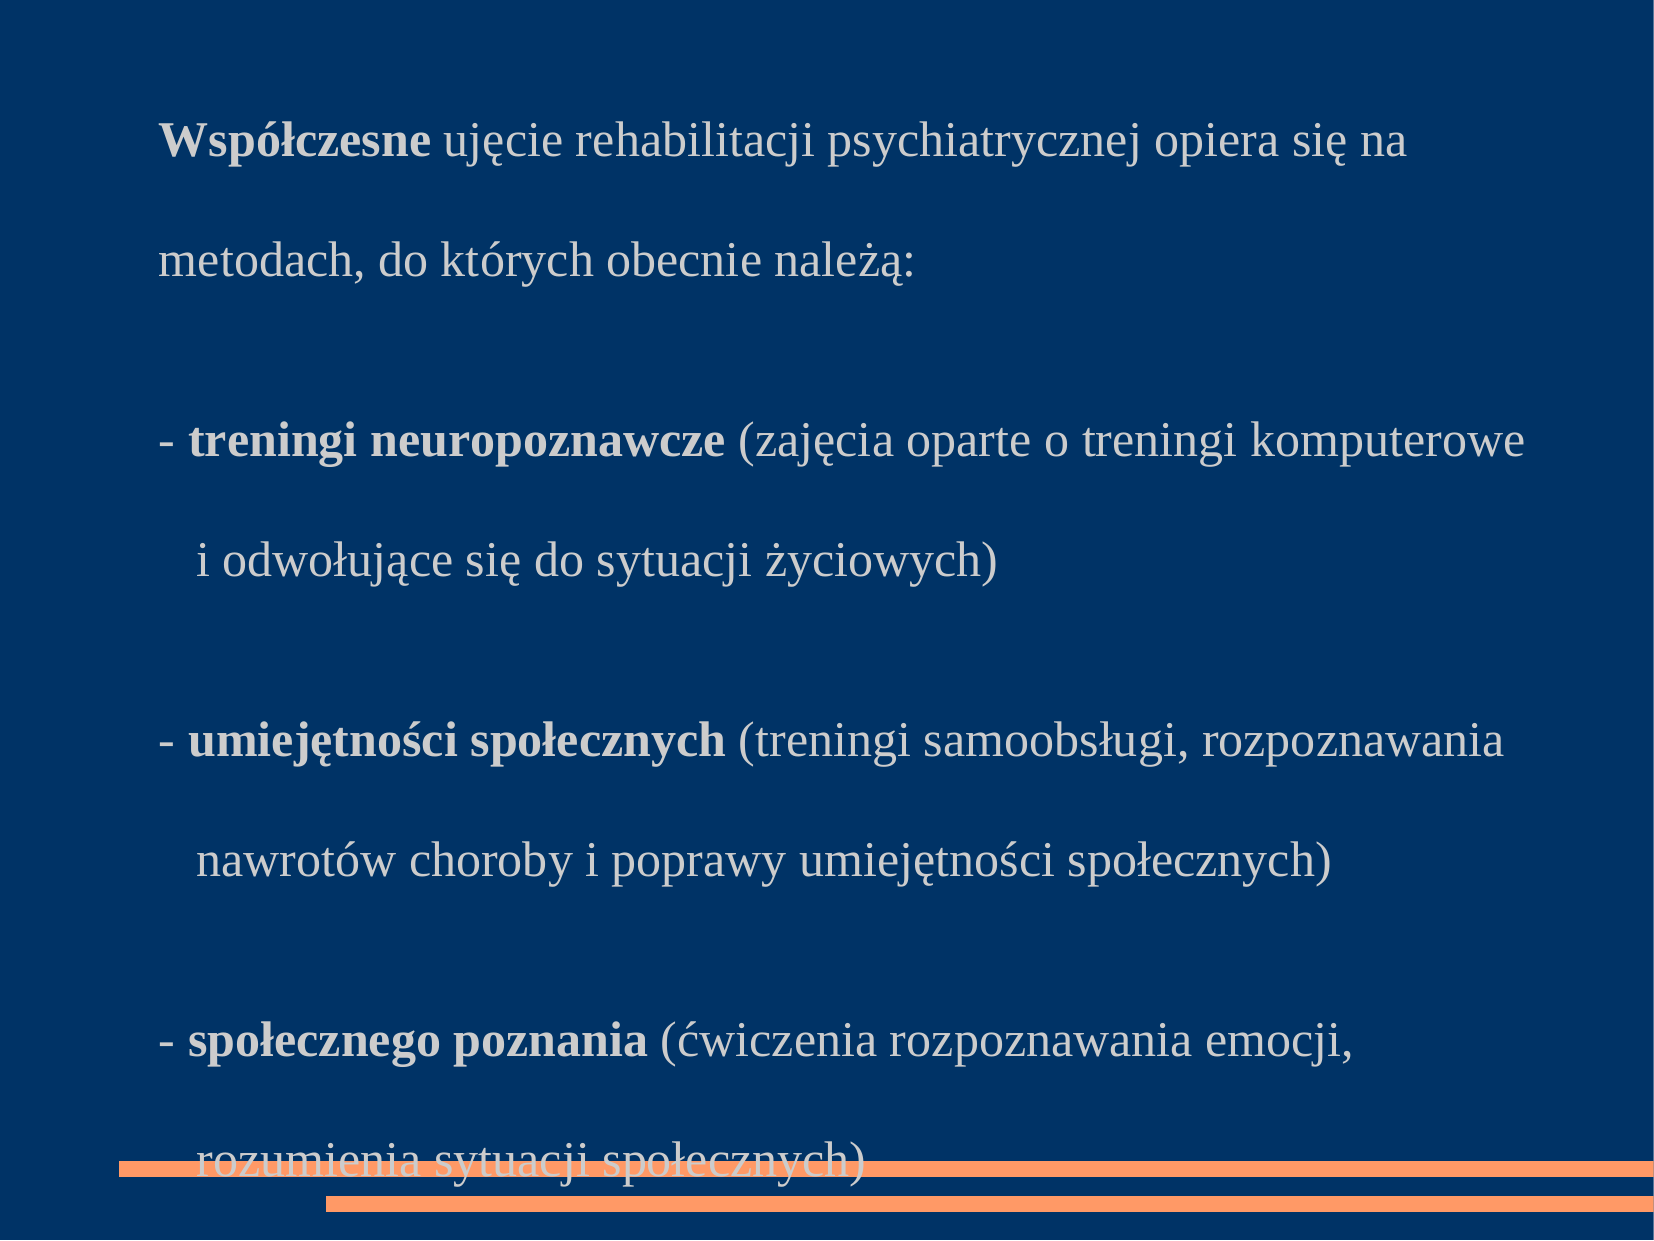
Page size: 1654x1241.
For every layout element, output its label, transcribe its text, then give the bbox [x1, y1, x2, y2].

subtitle Współczesne ujęcie rehabilitacji psychiatrycznej opiera się na metodach, do których obecnie należą: - treningi neuropoznawcze (zajęcia oparte o treningi komputerowe i odwołujące się do sytuacji życiowych) - umiejętności społecznych (treningi samoobsługi, rozpoznawania nawrotów choroby i poprawy umiejętności społecznych) - społecznego poznania (ćwiczenia rozpoznawania emocji, rozumienia sytuacji społecznych) [121, 46, 1534, 1132]
